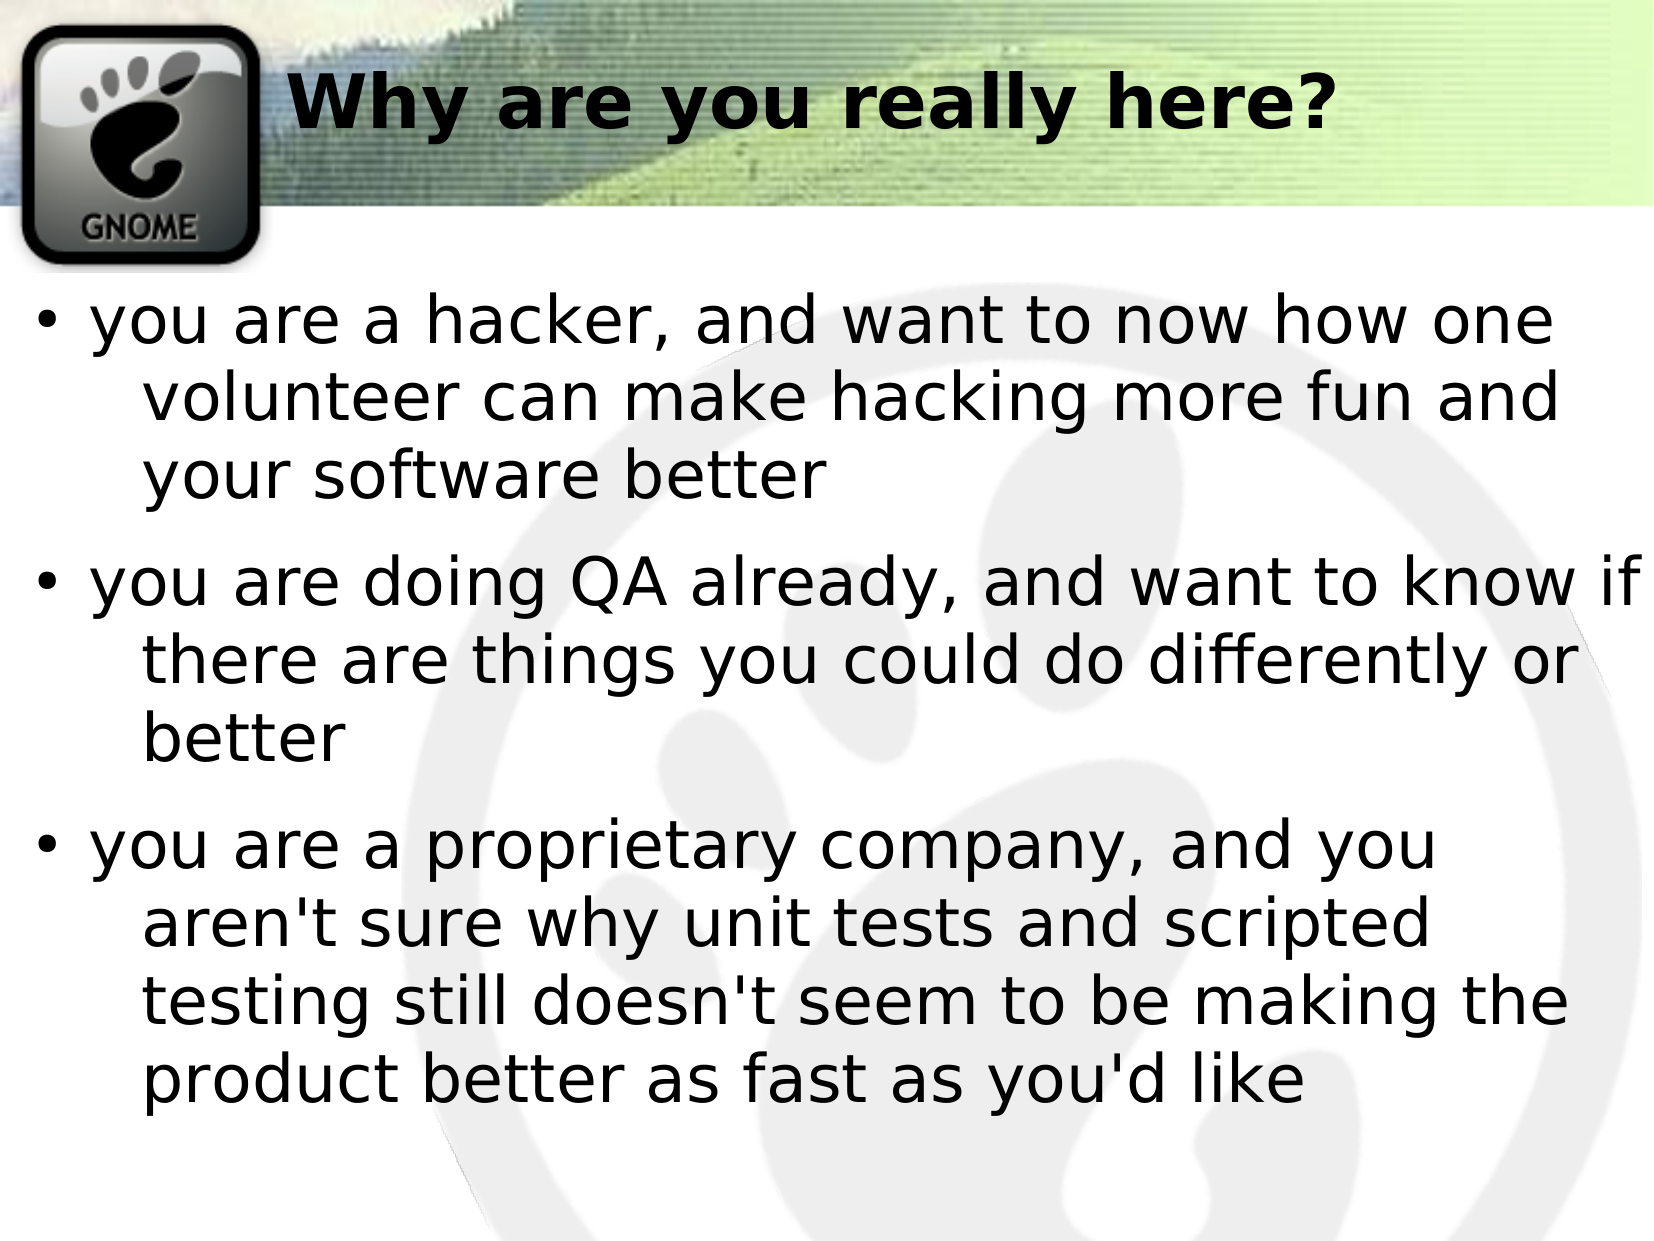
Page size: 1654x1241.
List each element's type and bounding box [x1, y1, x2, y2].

picture [0, 0, 1654, 273]
picture [401, 388, 422, 399]
picture [401, 282, 1642, 1241]
picture [401, 1006, 418, 1020]
